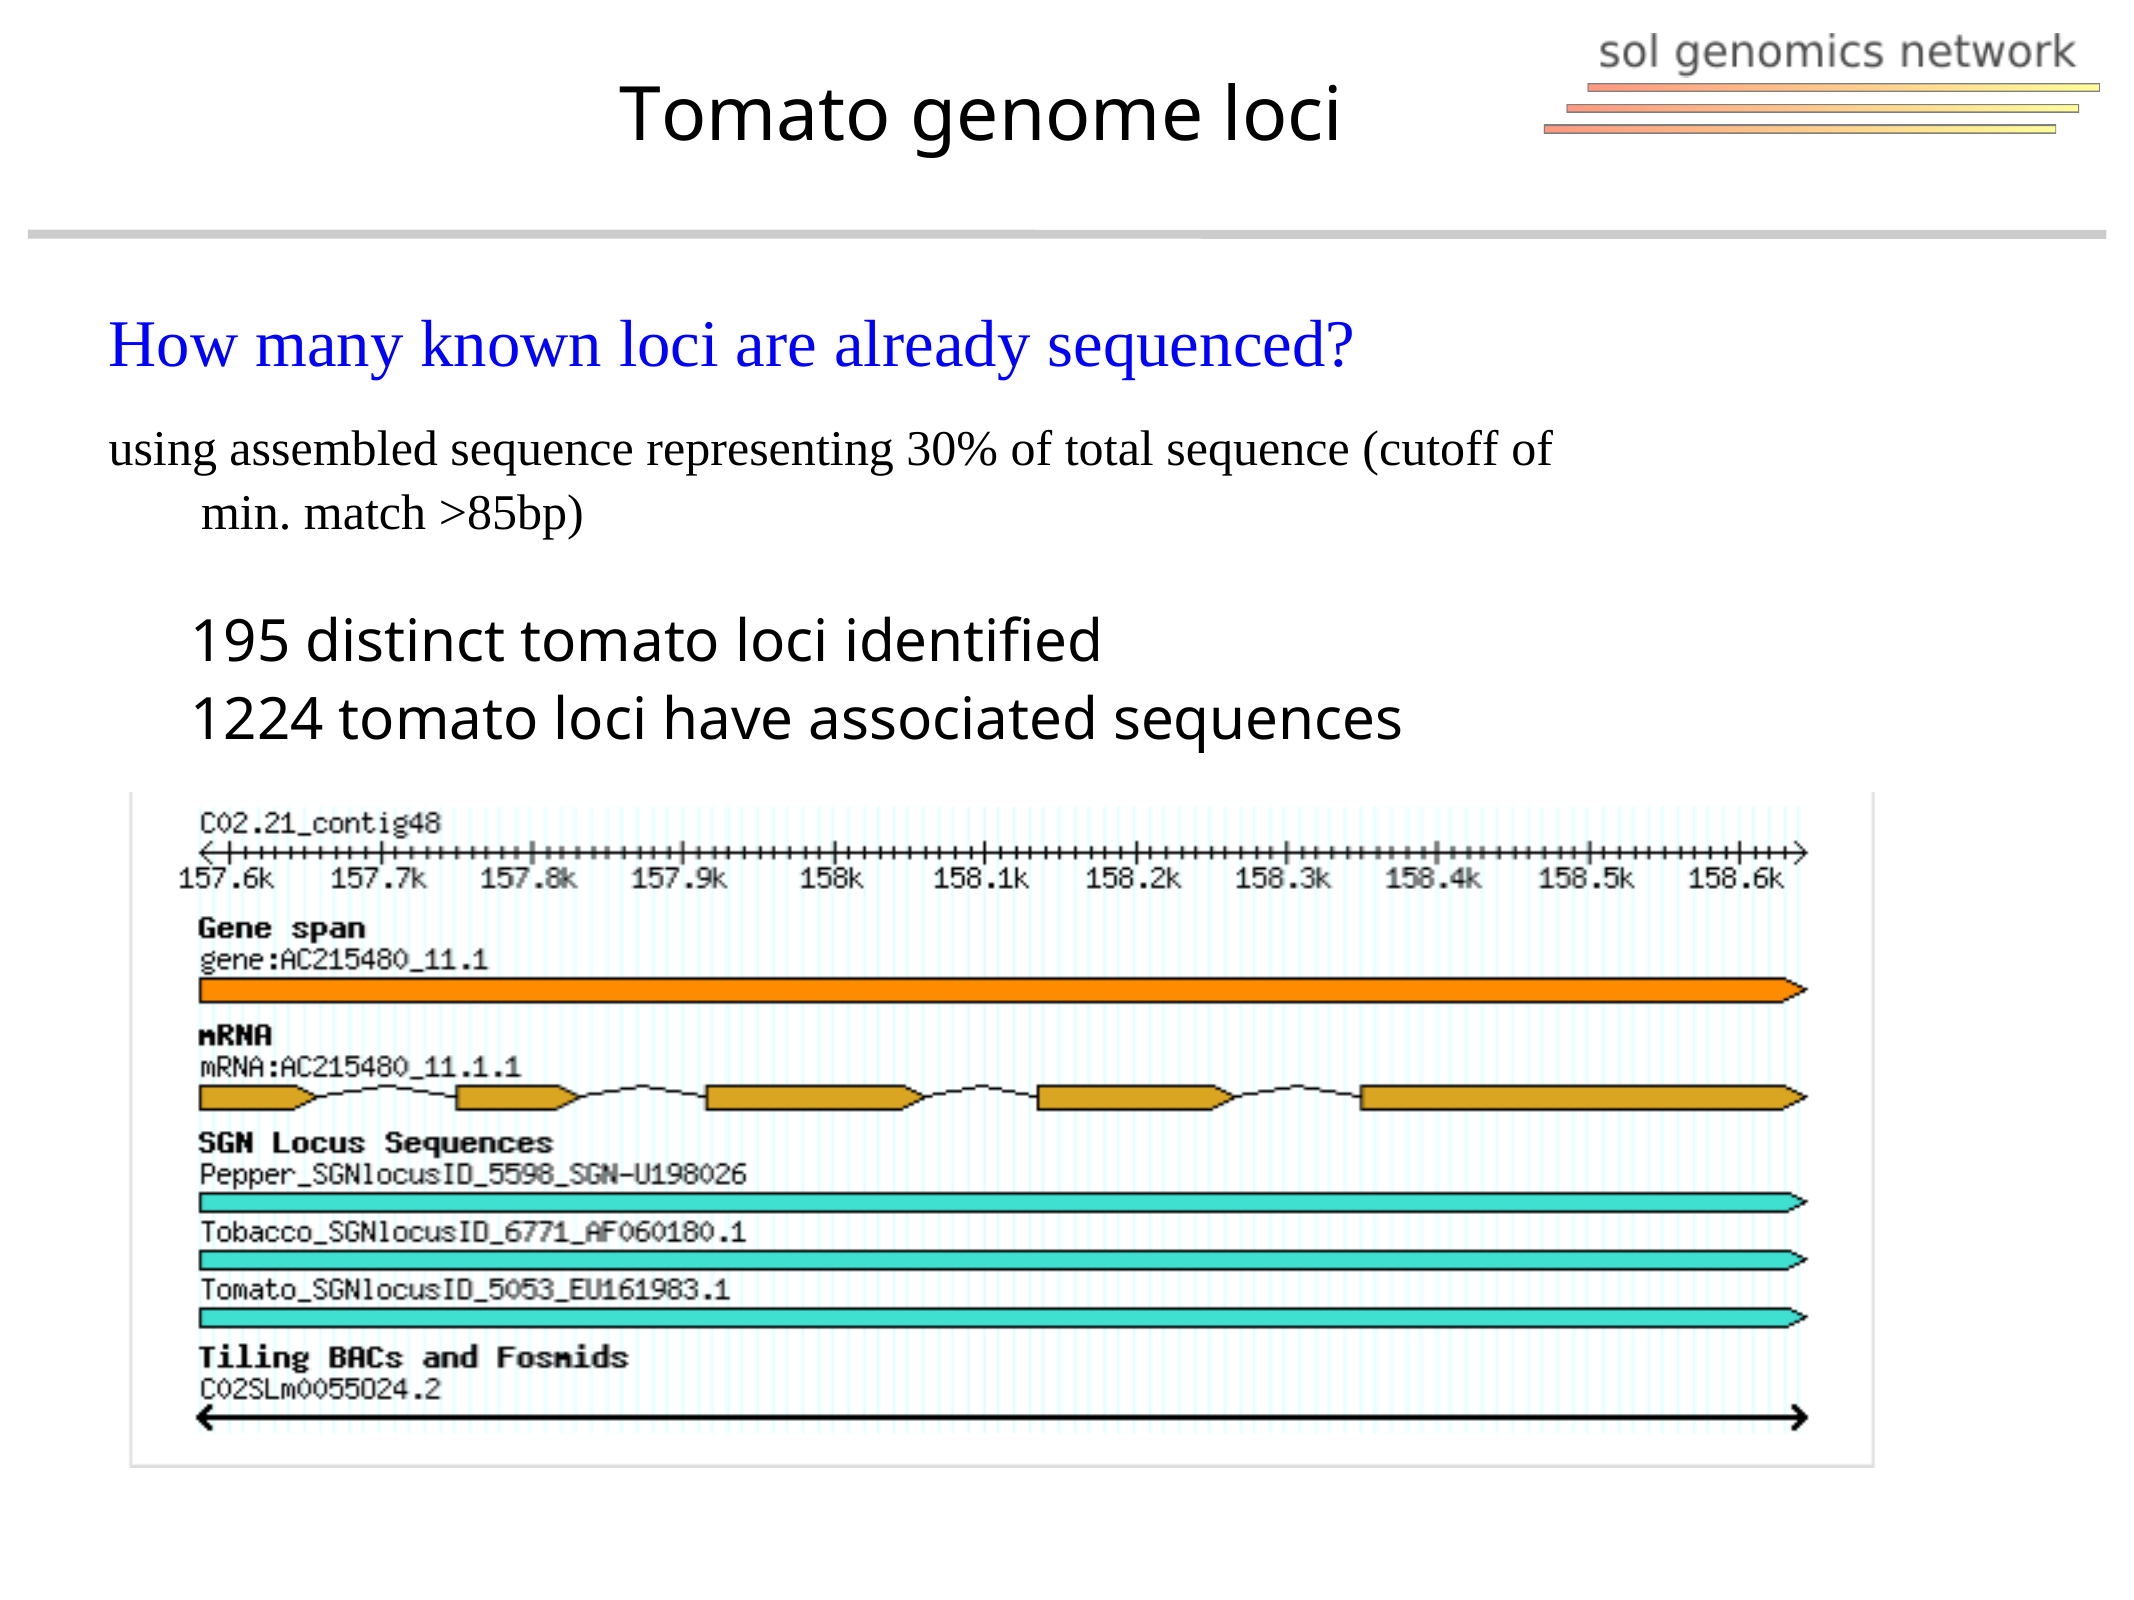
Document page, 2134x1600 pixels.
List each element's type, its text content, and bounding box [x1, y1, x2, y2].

text_box How many known loci are already sequenced? using assembled sequence representing 30% of total sequence (cutoff of min. match >85bp)‏ [48, 174, 1576, 678]
picture [1597, 33, 2078, 78]
text_box [1587, 83, 2101, 92]
picture [101, 792, 1902, 1468]
text_box [1543, 124, 2057, 134]
text_box Tomato genome loci [82, 60, 1882, 204]
text_box [1566, 104, 2080, 113]
text_box 195 distinct tomato loci identified 1224 tomato loci have associated sequences [160, 591, 1903, 720]
